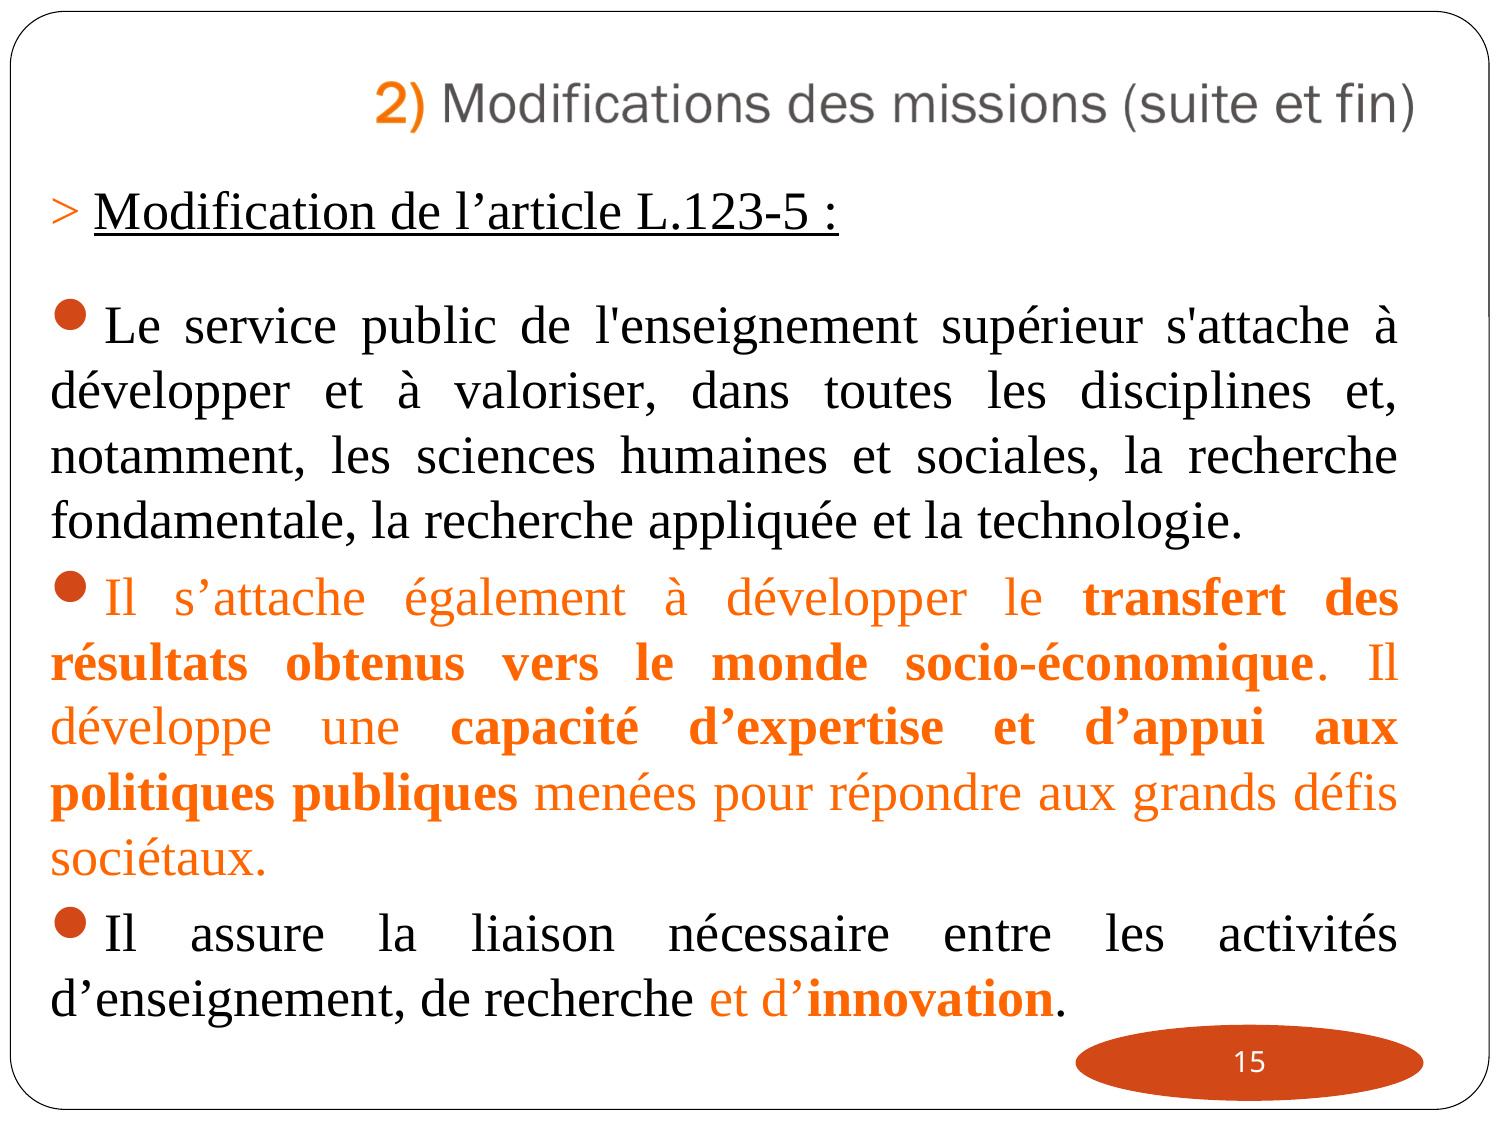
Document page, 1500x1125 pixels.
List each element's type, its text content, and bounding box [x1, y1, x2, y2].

text_box > Modification de l’article L.123-5 : Le service public de l'enseignement supérieur s'attache à développer et à valoriser, dans toutes les disciplines et, notamment, les sciences humaines et sociales, la recherche fondamentale, la recherche appliquée et la technologie. Il s’attache également à développer le transfert des résultats obtenus vers le monde socio-économique. Il développe une capacité d’expertise et d’appui aux politiques publiques menées pour répondre aux grands défis sociétaux. Il assure la liaison nécessaire entre les activités d’enseignement, de recherche et d’innovation. [50, 45, 1401, 1125]
text_box <numéro> [1401, 1044, 1424, 1082]
picture [1401, 48, 1432, 210]
